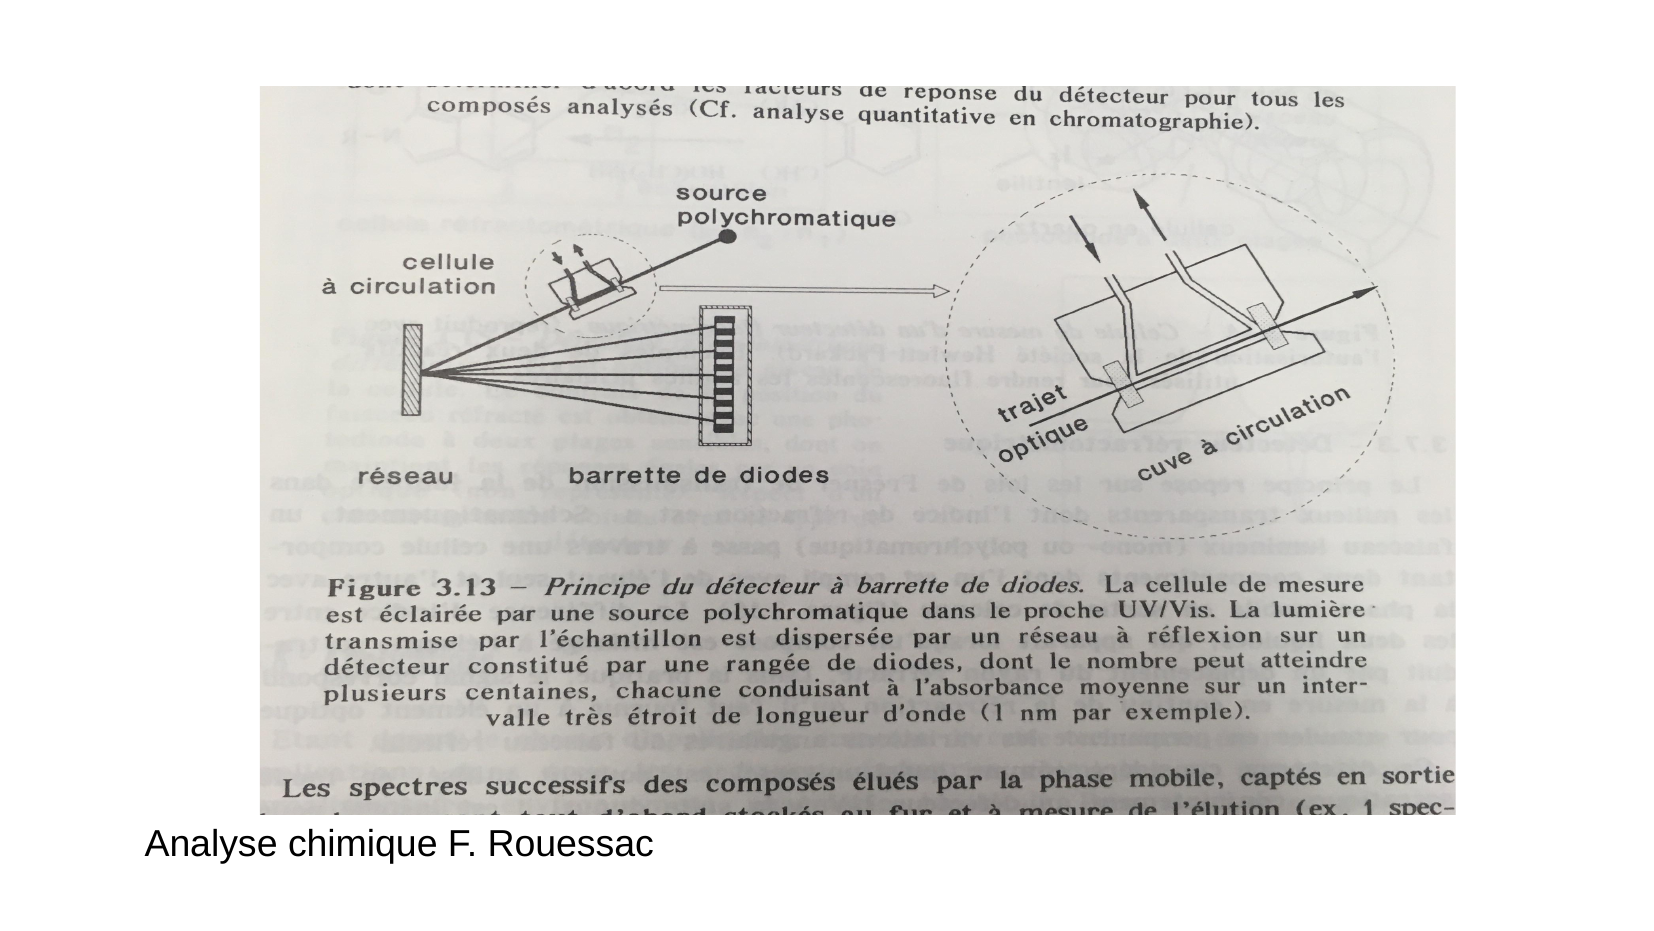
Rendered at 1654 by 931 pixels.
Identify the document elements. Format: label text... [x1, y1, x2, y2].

text_box Analyse chimique F. Rouessac [129, 815, 863, 914]
picture [259, 86, 1456, 815]
